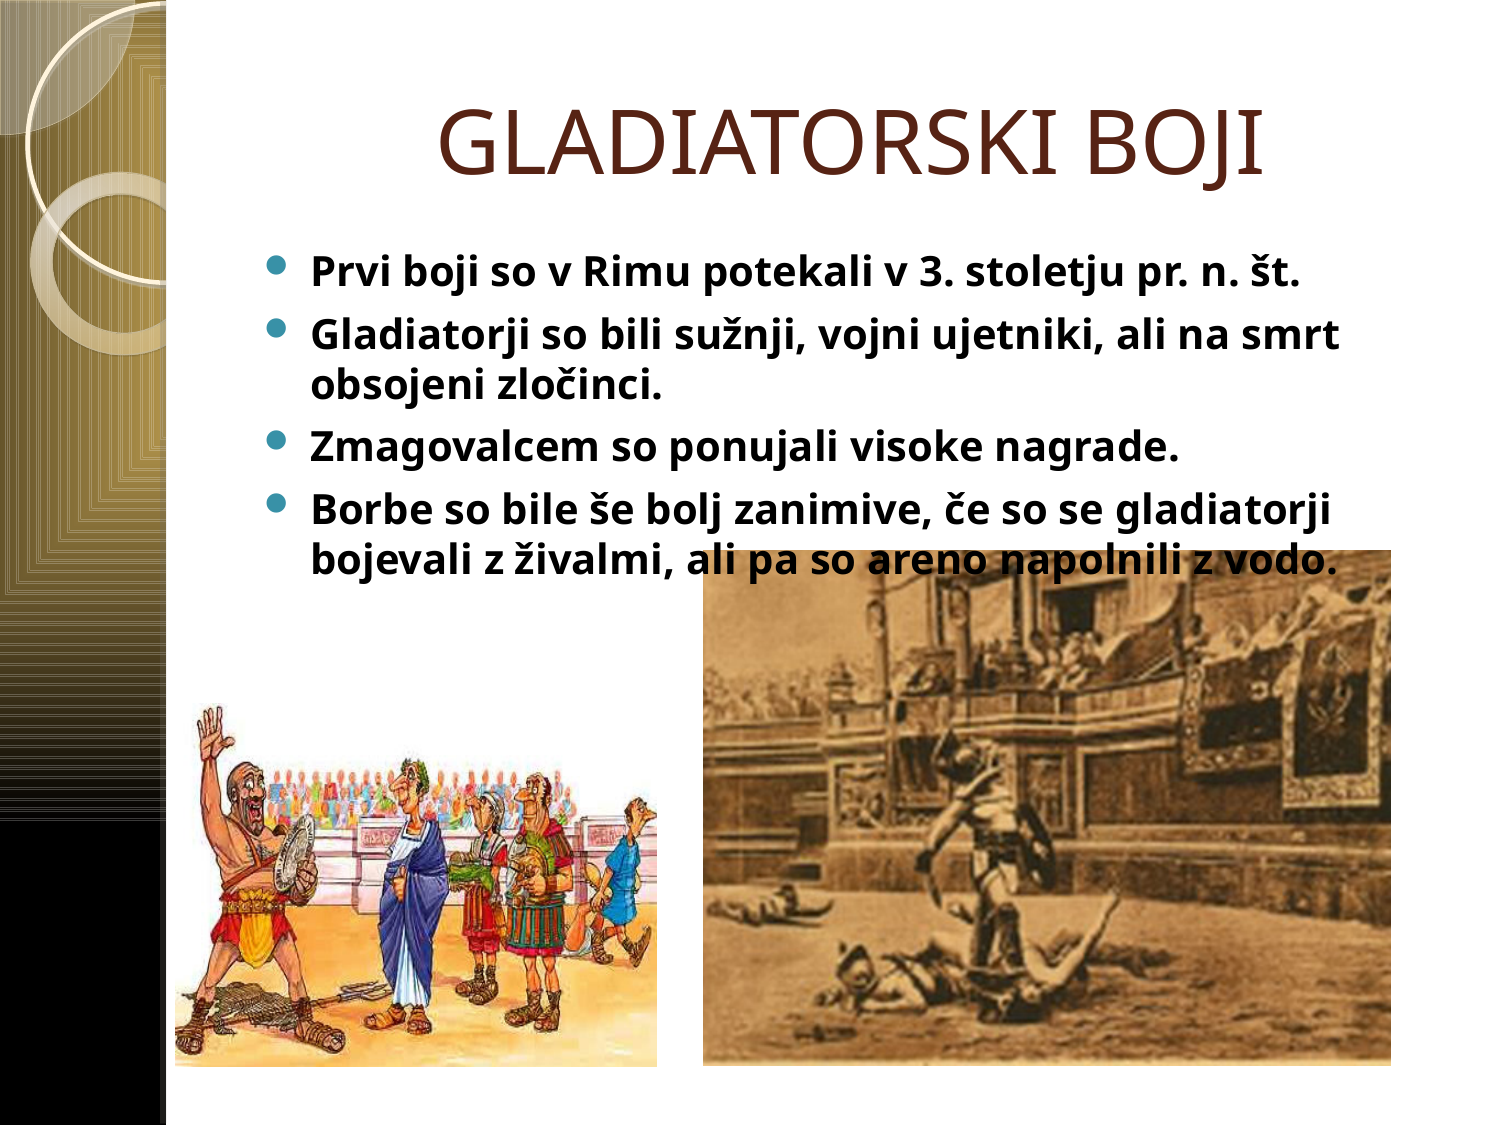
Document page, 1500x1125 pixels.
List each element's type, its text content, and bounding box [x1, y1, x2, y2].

title GLADIATORSKI BOJI [235, 45, 1466, 233]
picture [175, 703, 657, 1067]
picture [703, 1025, 1391, 1066]
list Prvi boji so v Rimu potekali v 3. stoletju pr. n. št. Gladiatorji so bili sužnji, vojni ujetniki, ali na smrt obsojeni zločinci. Zmagovalcem so ponujali visoke nagrade. Borbe so bile še bolj zanimive, če so se gladiatorji bojevali z živalmi, ali pa so areno napolnili z vodo. [235, 237, 1466, 1025]
